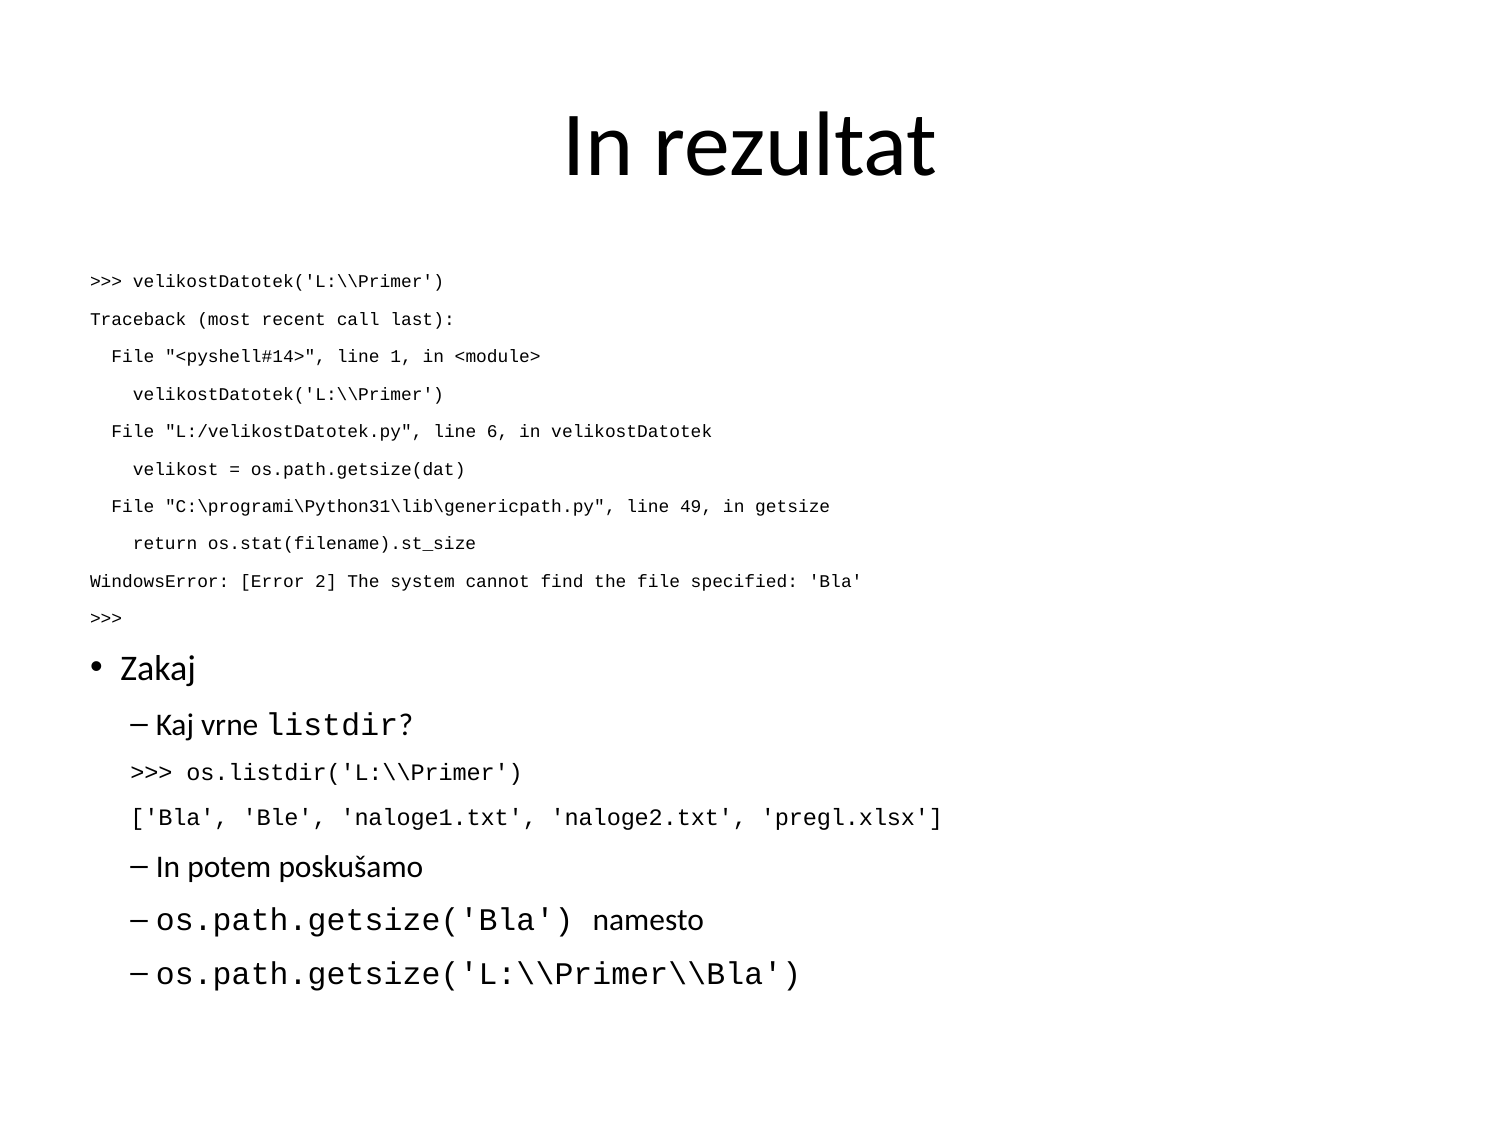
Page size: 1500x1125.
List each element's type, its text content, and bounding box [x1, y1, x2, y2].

list >>> velikostDatotek('L:\\Primer') Traceback (most recent call last): File "<pyshell#14>", line 1, in <module> velikostDatotek('L:\\Primer') File "L:/velikostDatotek.py", line 6, in velikostDatotek velikost = os.path.getsize(dat) File "C:\programi\Python31\lib\genericpath.py", line 49, in getsize return os.stat(filename).st_size WindowsError: [Error 2] The system cannot find the file specified: 'Bla' >>> Zakaj Kaj vrne listdir? >>> os.listdir('L:\\Primer') ['Bla', 'Ble', 'naloge1.txt', 'naloge2.txt', 'pregl.xlsx'] In potem poskušamo os.path.getsize('Bla') namesto os.path.getsize('L:\\Primer\\Bla') [75, 262, 1425, 1005]
title In rezultat [75, 45, 1425, 233]
